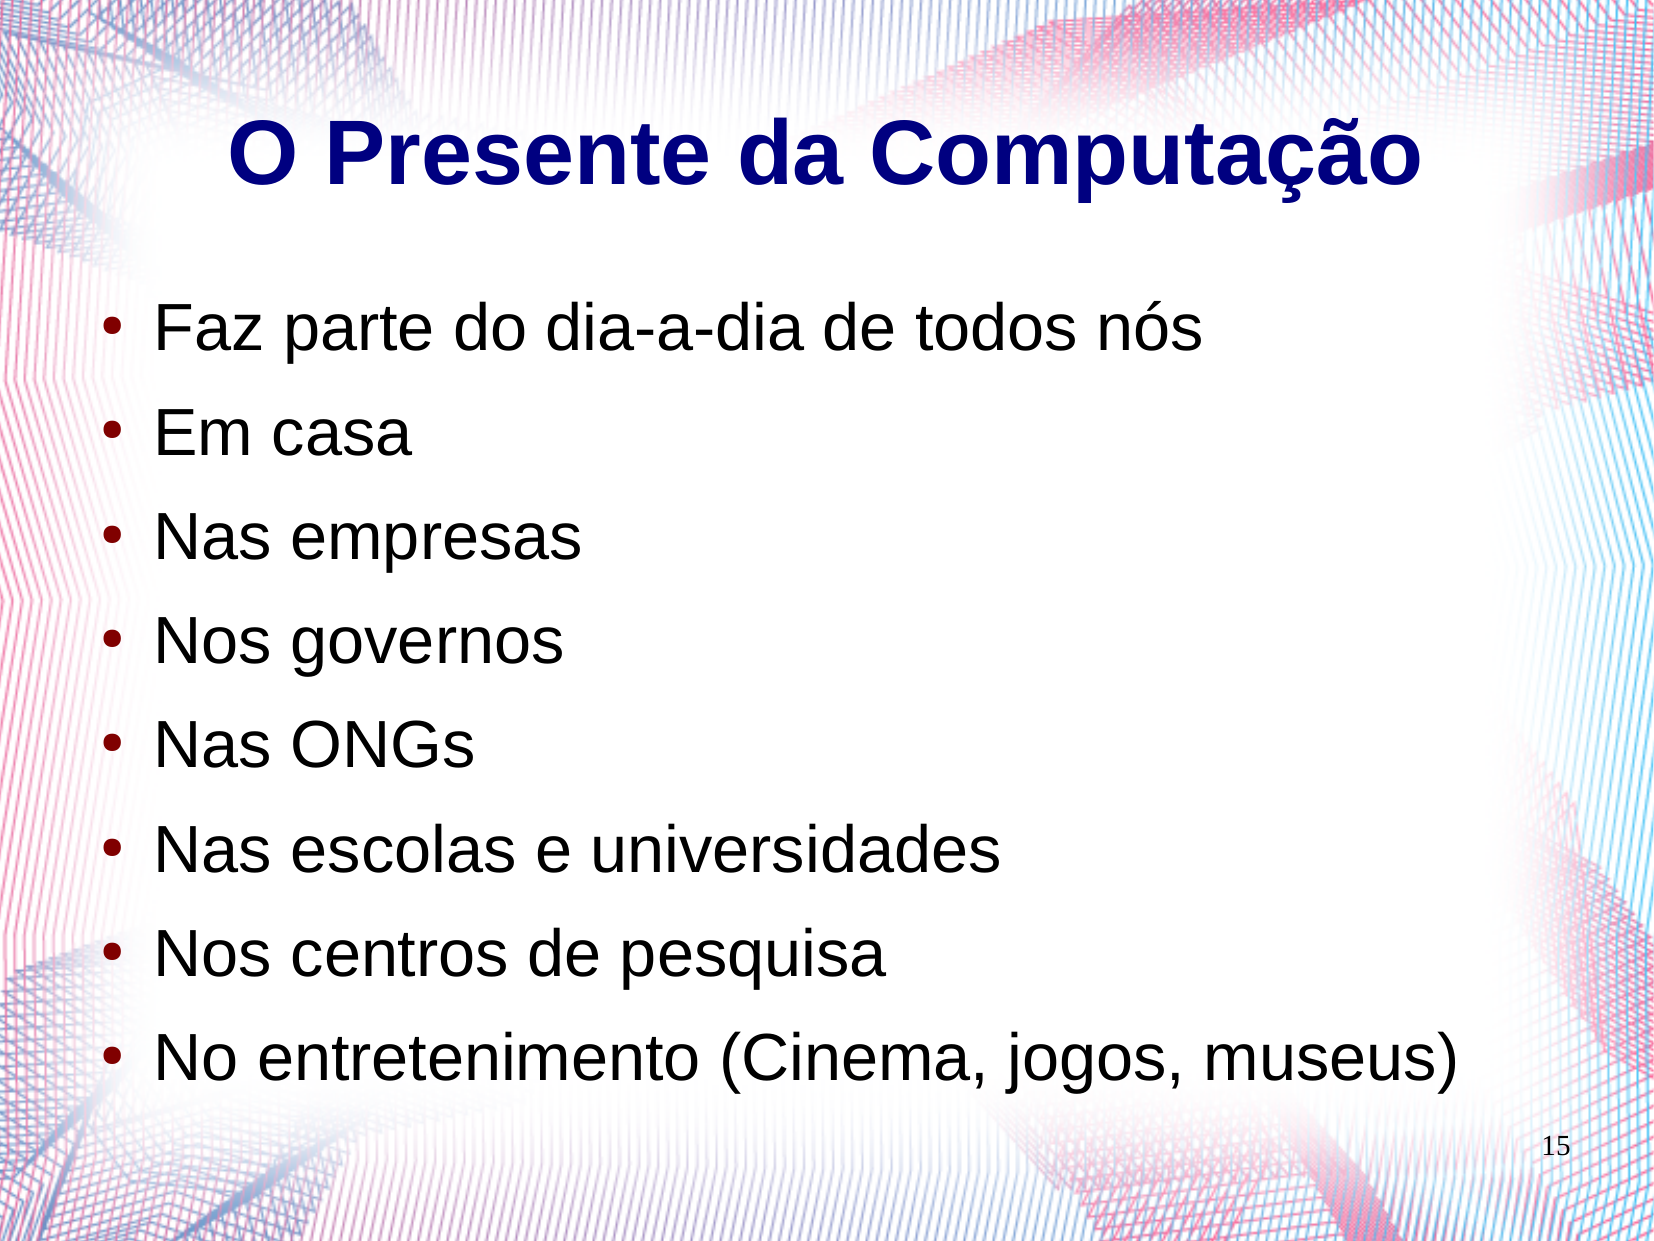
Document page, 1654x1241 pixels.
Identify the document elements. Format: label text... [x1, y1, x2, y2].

list Faz parte do dia-a-dia de todos nós Em casa Nas empresas Nos governos Nas ONGs Nas escolas e universidades Nos centros de pesquisa No entretenimento (Cinema, jogos, museus) [82, 290, 1571, 1094]
title O Presente da Computação [82, 56, 1571, 250]
picture [0, 0, 1654, 1241]
